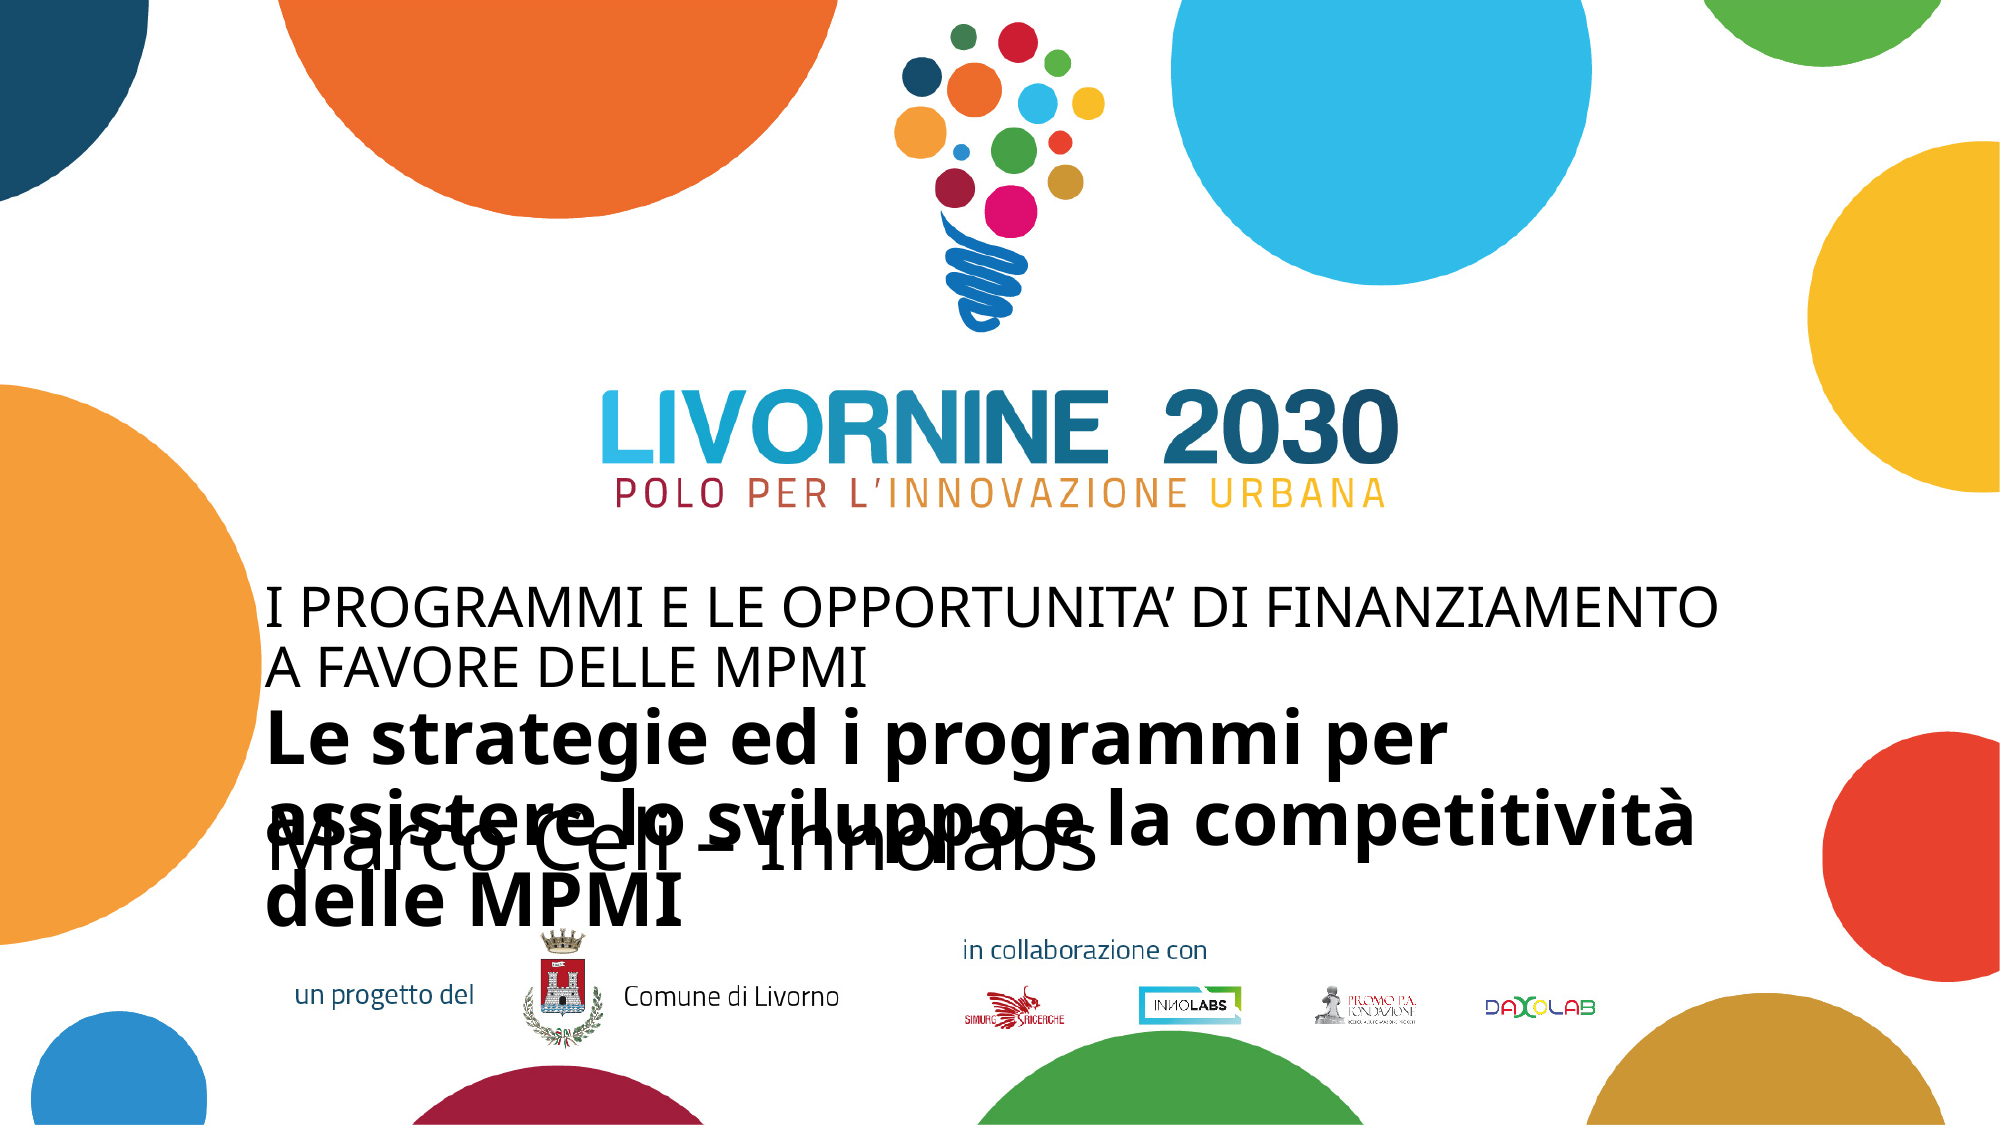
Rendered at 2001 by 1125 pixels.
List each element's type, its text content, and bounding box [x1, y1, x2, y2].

picture [0, 0, 2000, 1125]
title I PROGRAMMI E LE OPPORTUNITA’ DI FINANZIAMENTO A FAVORE DELLE MPMI Le strategie ed i programmi per assistere lo sviluppo e la competitività delle MPMI [249, 543, 1750, 787]
subtitle Marco Celi – Innolabs [249, 790, 1750, 915]
